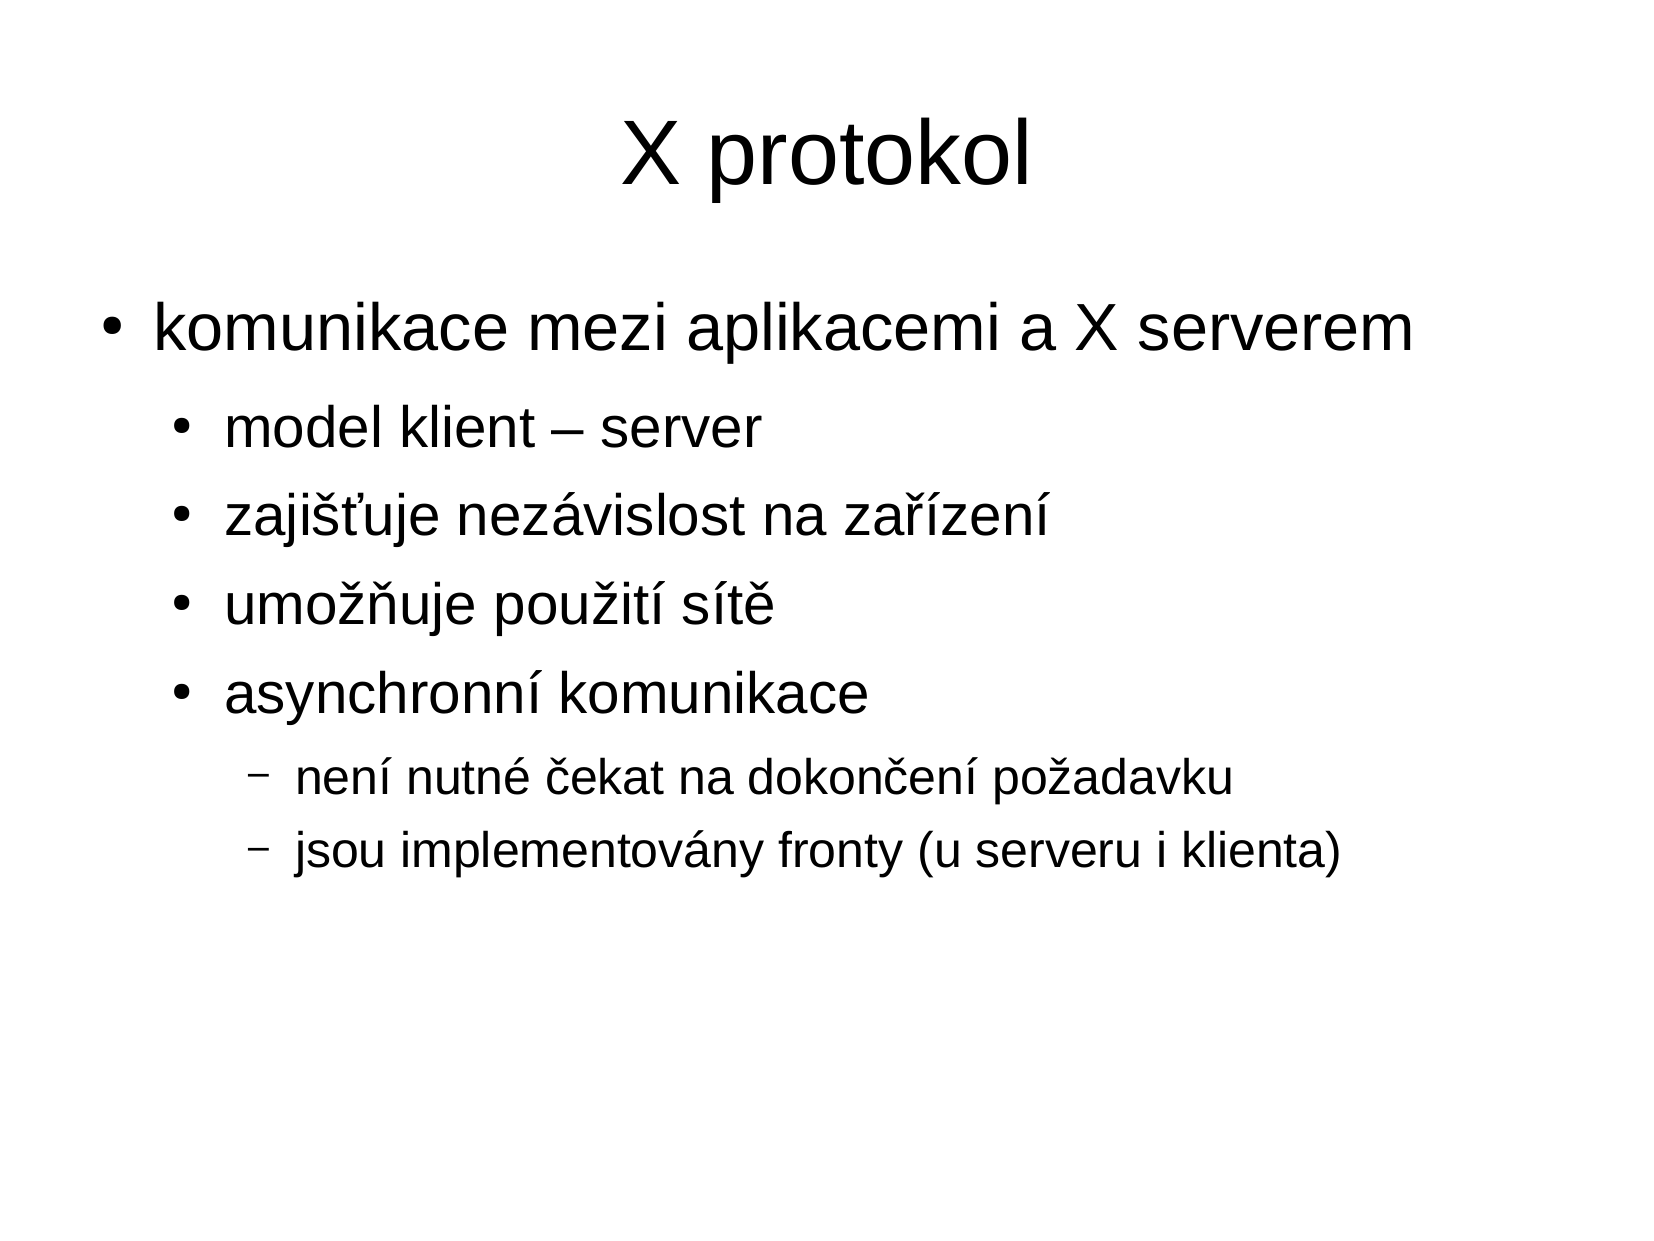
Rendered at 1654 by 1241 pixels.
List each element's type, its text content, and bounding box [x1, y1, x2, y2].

title X protokol [82, 56, 1571, 250]
list komunikace mezi aplikacemi a X serverem model klient – server zajišťuje nezávislost na zařízení umožňuje použití sítě asynchronní komunikace není nutné čekat na dokončení požadavku jsou implementovány fronty (u serveru i klienta) [82, 290, 1571, 1094]
